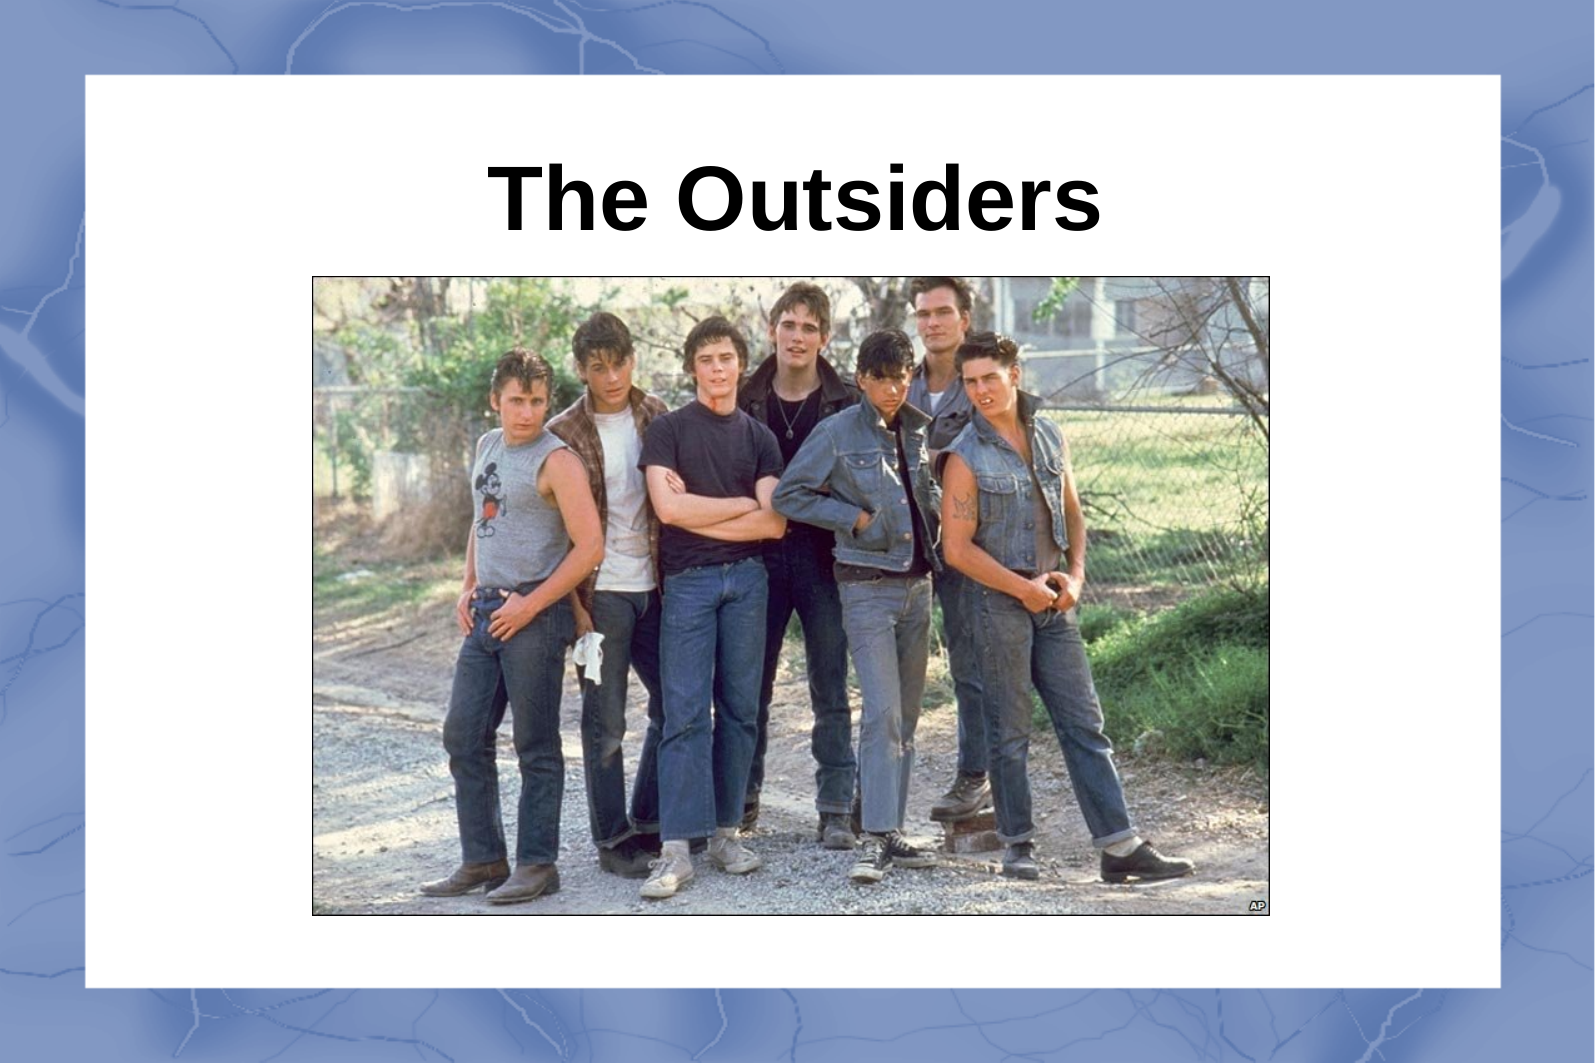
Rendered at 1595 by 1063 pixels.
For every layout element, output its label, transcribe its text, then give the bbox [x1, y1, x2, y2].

picture [0, 0, 1595, 1063]
text_box The Outsiders [305, 139, 1286, 258]
